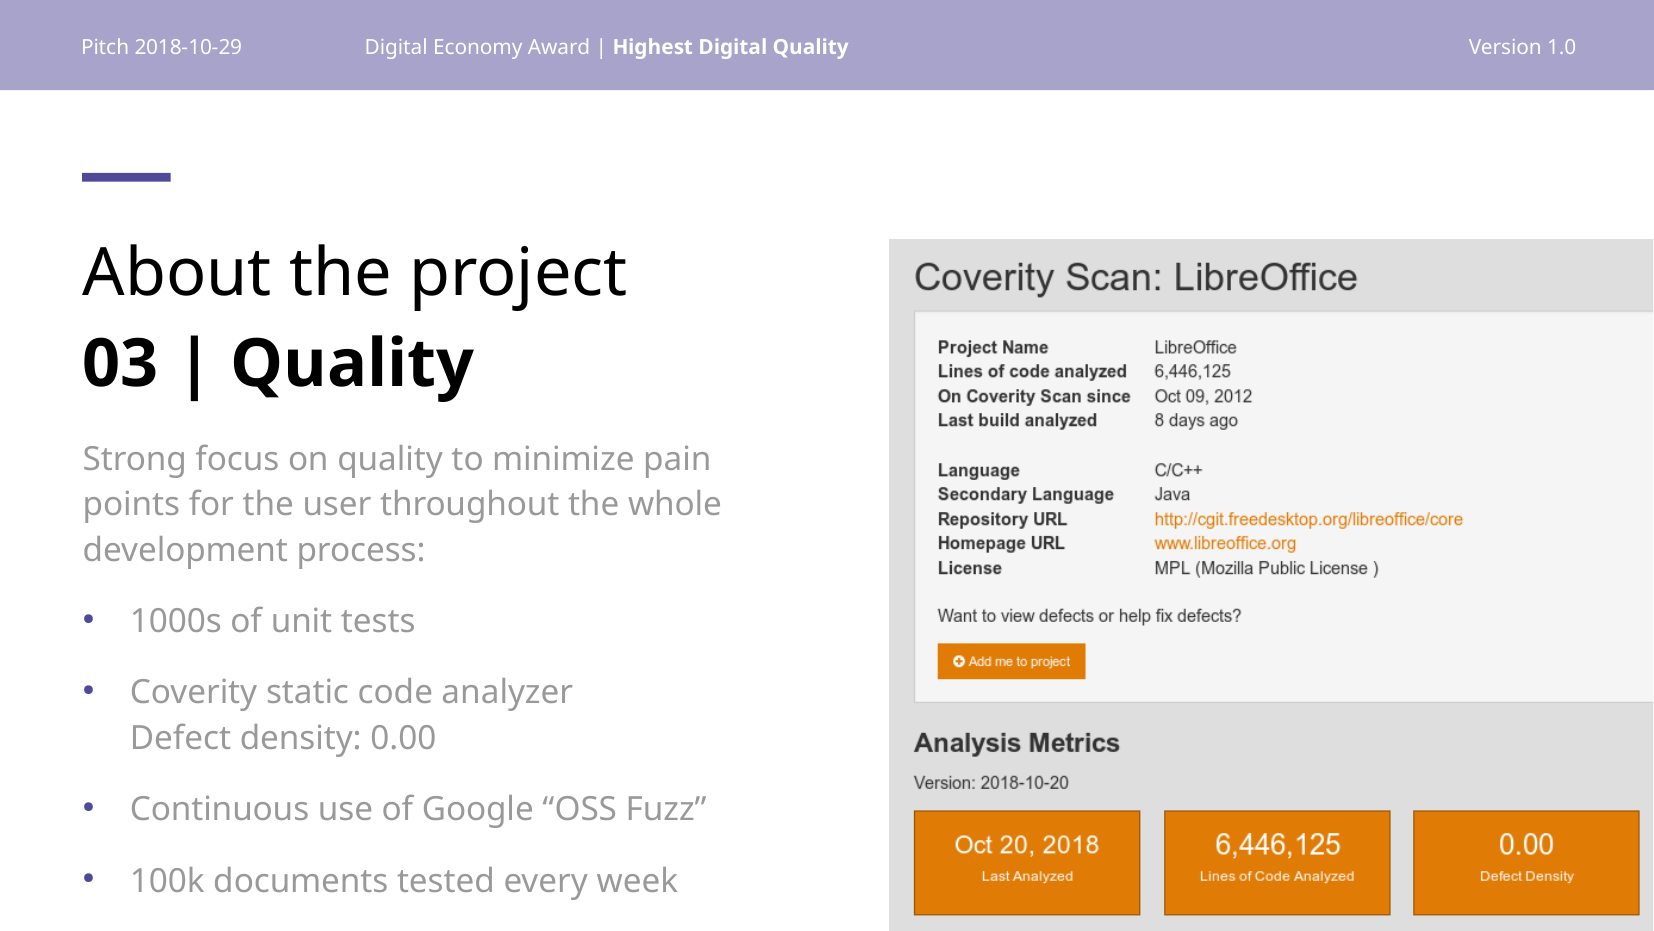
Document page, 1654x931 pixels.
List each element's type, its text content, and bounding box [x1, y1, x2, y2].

title About the project 03 | Quality [82, 224, 1571, 406]
list Strong focus on quality to minimize pain points for the user throughout the whole development process: 1000s of unit tests Coverity static code analyzer Defect density: 0.00 Continuous use of Google “OSS Fuzz” 100k documents tested every week [82, 435, 809, 903]
picture [889, 239, 1654, 931]
